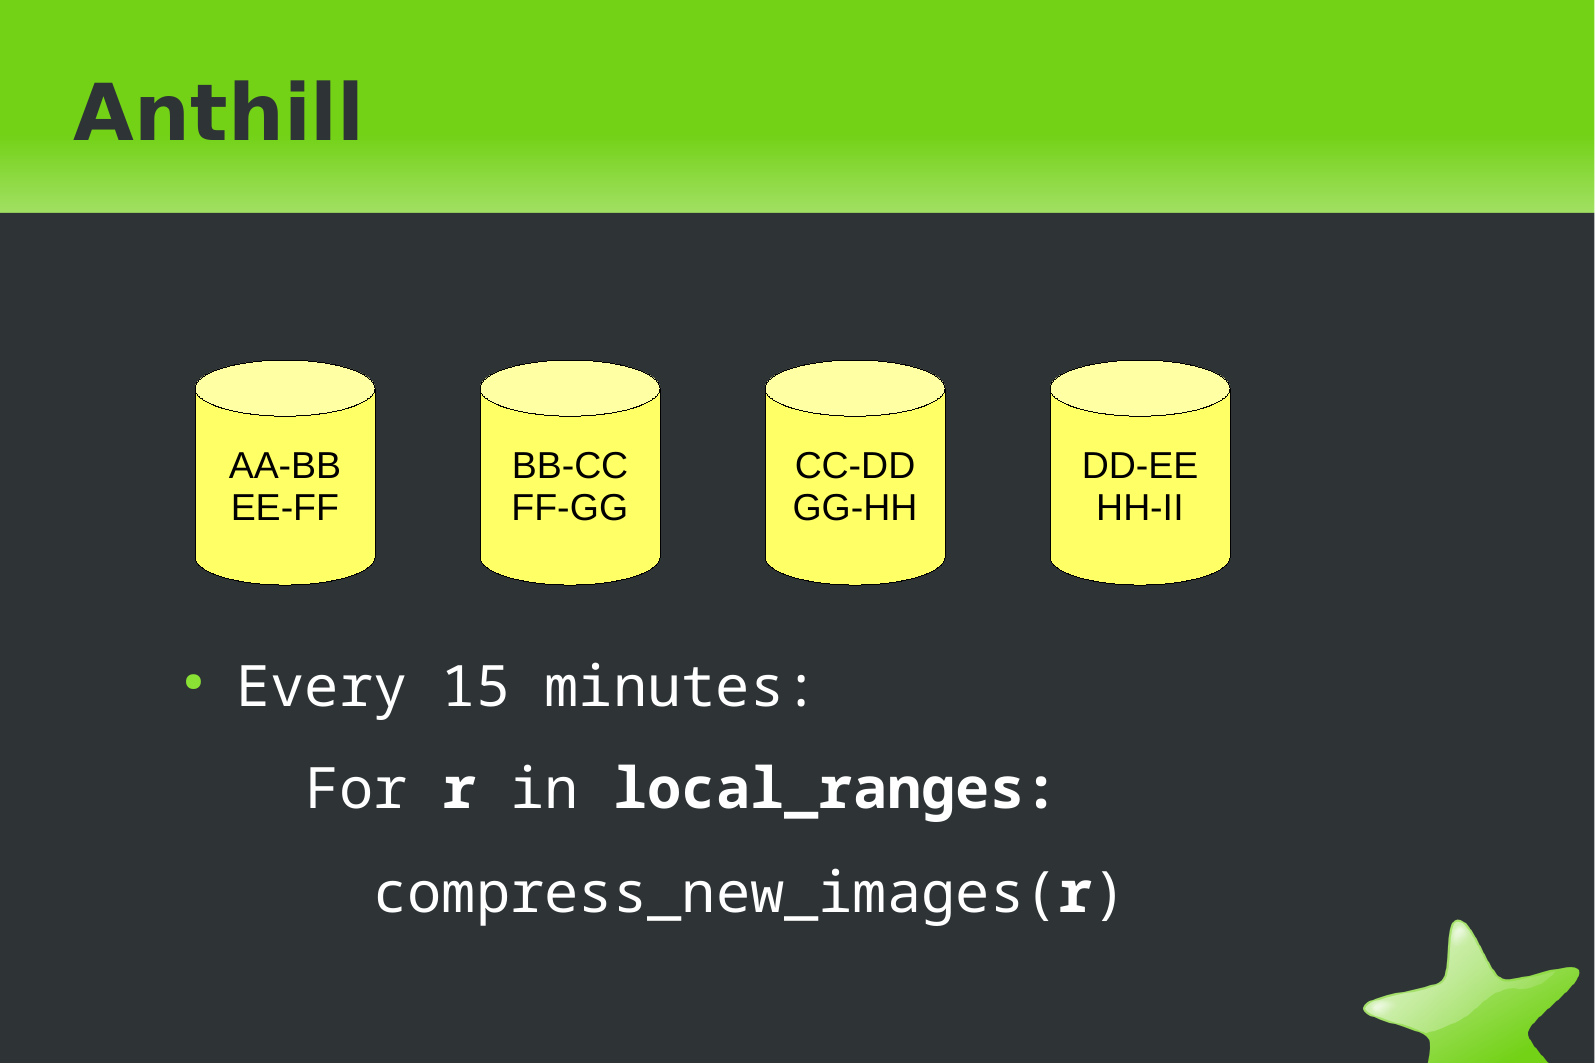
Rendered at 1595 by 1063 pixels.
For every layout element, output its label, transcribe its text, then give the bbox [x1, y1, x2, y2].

text_box CC-DD GG-HH [765, 389, 946, 586]
text_box DD-EE HH-II [1050, 389, 1231, 586]
title Anthill [74, 25, 1510, 203]
text_box AA-BB EE-FF [195, 389, 376, 586]
text_box BB-CC FF-GG [480, 389, 661, 586]
list Every 15 minutes: For r in local_ranges: compress_new_images(r) [105, 645, 1540, 946]
picture [0, 0, 1595, 1063]
